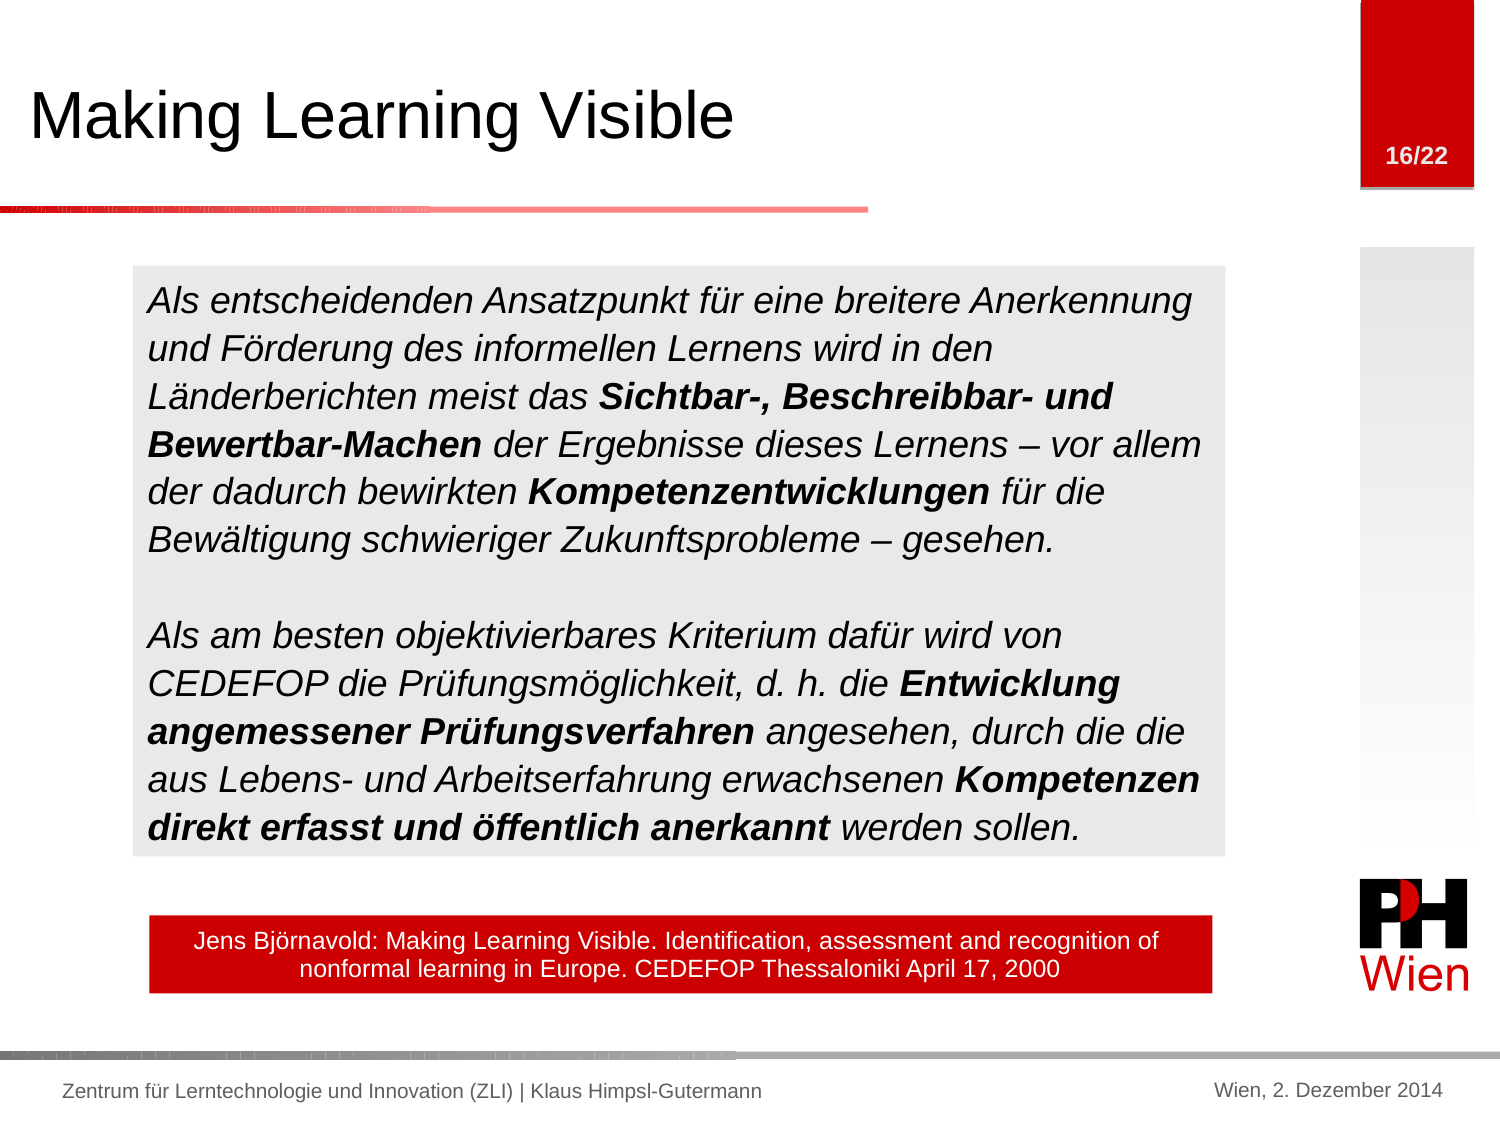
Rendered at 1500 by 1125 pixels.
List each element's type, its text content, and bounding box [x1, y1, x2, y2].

text_box Jens Björnavold: Making Learning Visible. Identification, assessment and recognition of nonformal learning in Europe. CEDEFOP Thessaloniki April 17, 2000 [149, 915, 1213, 994]
picture [1354, 873, 1474, 997]
title Making Learning Visible [29, 70, 1424, 160]
text_box Als entscheidenden Ansatzpunkt für eine breitere Anerkennung und Förderung des informellen Lernens wird in den Länderberichten meist das Sichtbar-, Beschreibbar- und Bewertbar-Machen der Ergebnisse dieses Lernens – vor allem der dadurch bewirkten Kompetenzentwicklungen für die Bewältigung schwieriger Zukunftsprobleme – gesehen. Als am besten objektivierbares Kriterium dafür wird von CEDEFOP die Prüfungsmöglichkeit, d. h. die Entwicklung angemessener Prüfungsverfahren angesehen, durch die die aus Lebens- und Arbeitserfahrung erwachsenen Kompetenzen direkt erfasst und öffentlich anerkannt werden sollen. [132, 265, 1226, 857]
